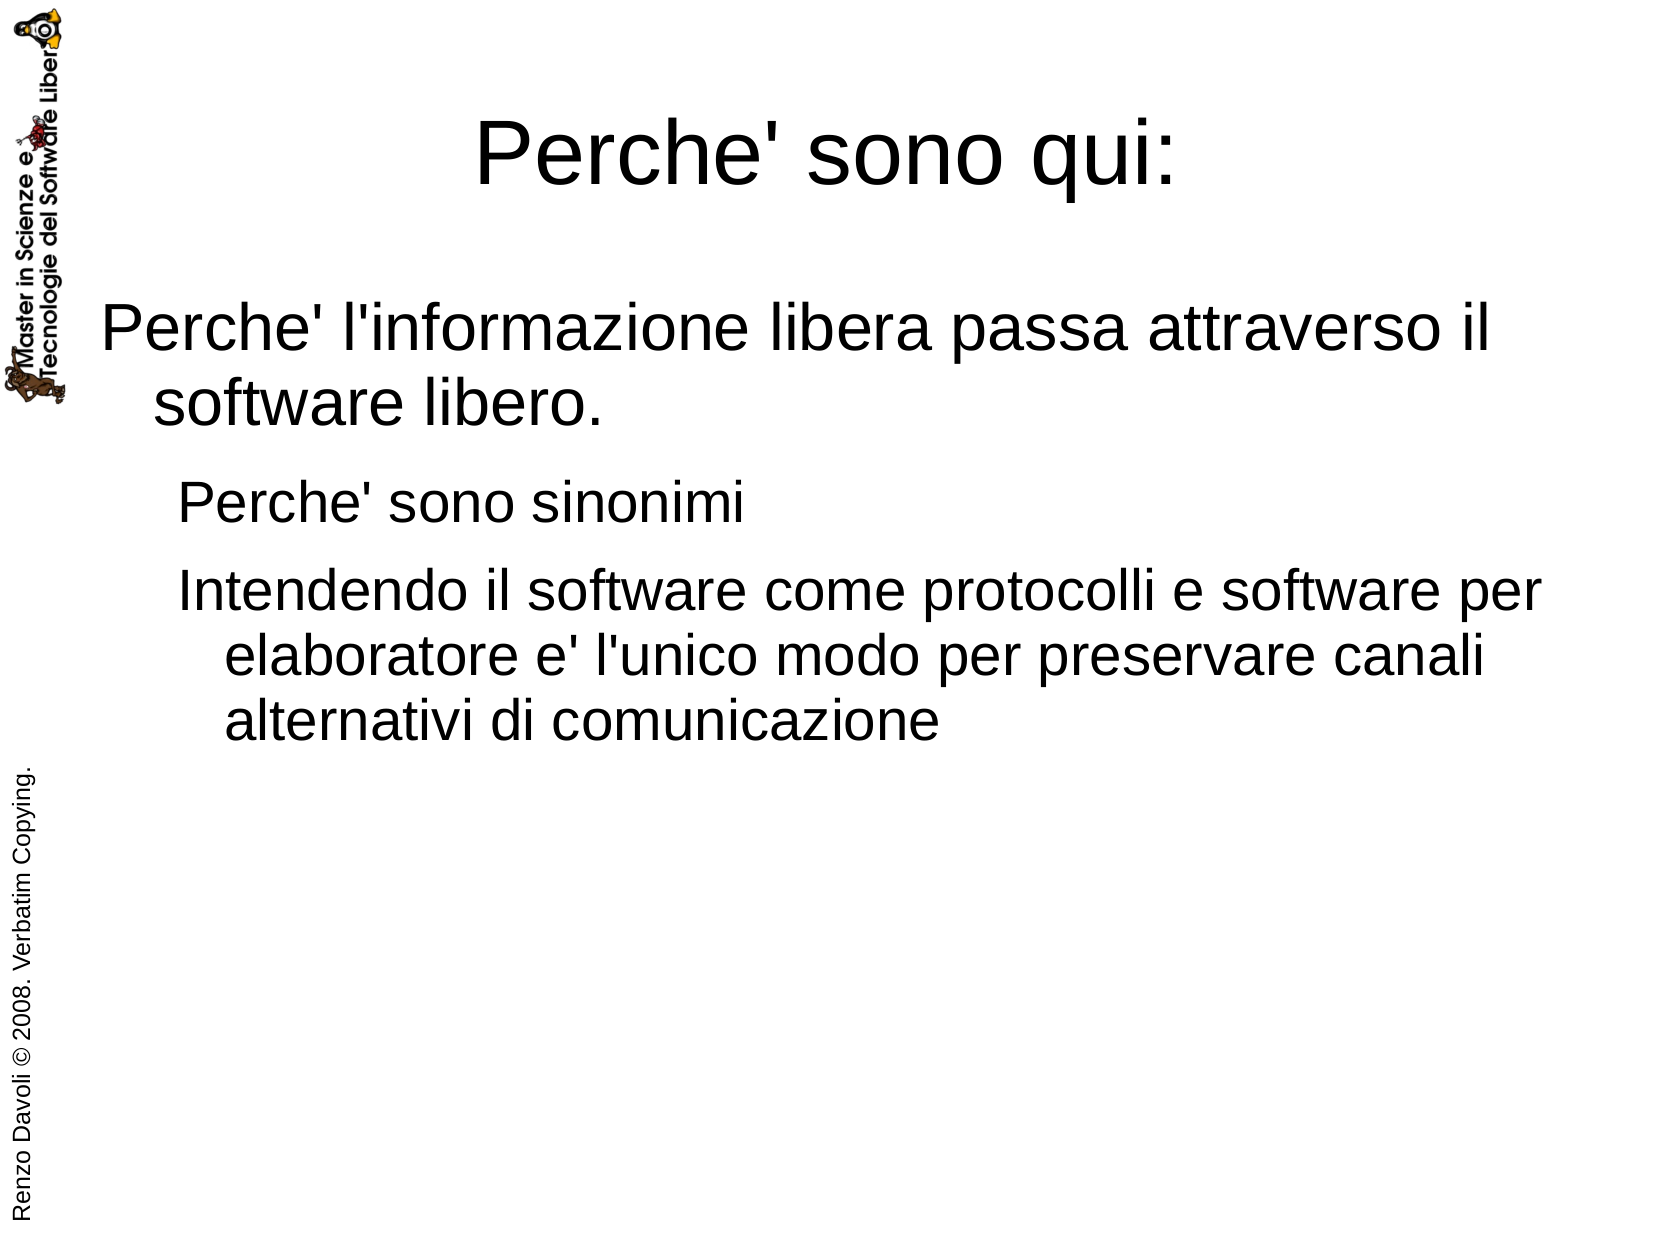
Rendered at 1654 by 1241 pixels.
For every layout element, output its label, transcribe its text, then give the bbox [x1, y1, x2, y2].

title Perche' sono qui: [82, 56, 1571, 250]
picture [1, 2, 69, 413]
list Perche' l'informazione libera passa attraverso il software libero. Perche' sono sinonimi Intendendo il software come protocolli e software per elaboratore e' l'unico modo per preservare canali alternativi di comunicazione [82, 290, 1571, 1094]
